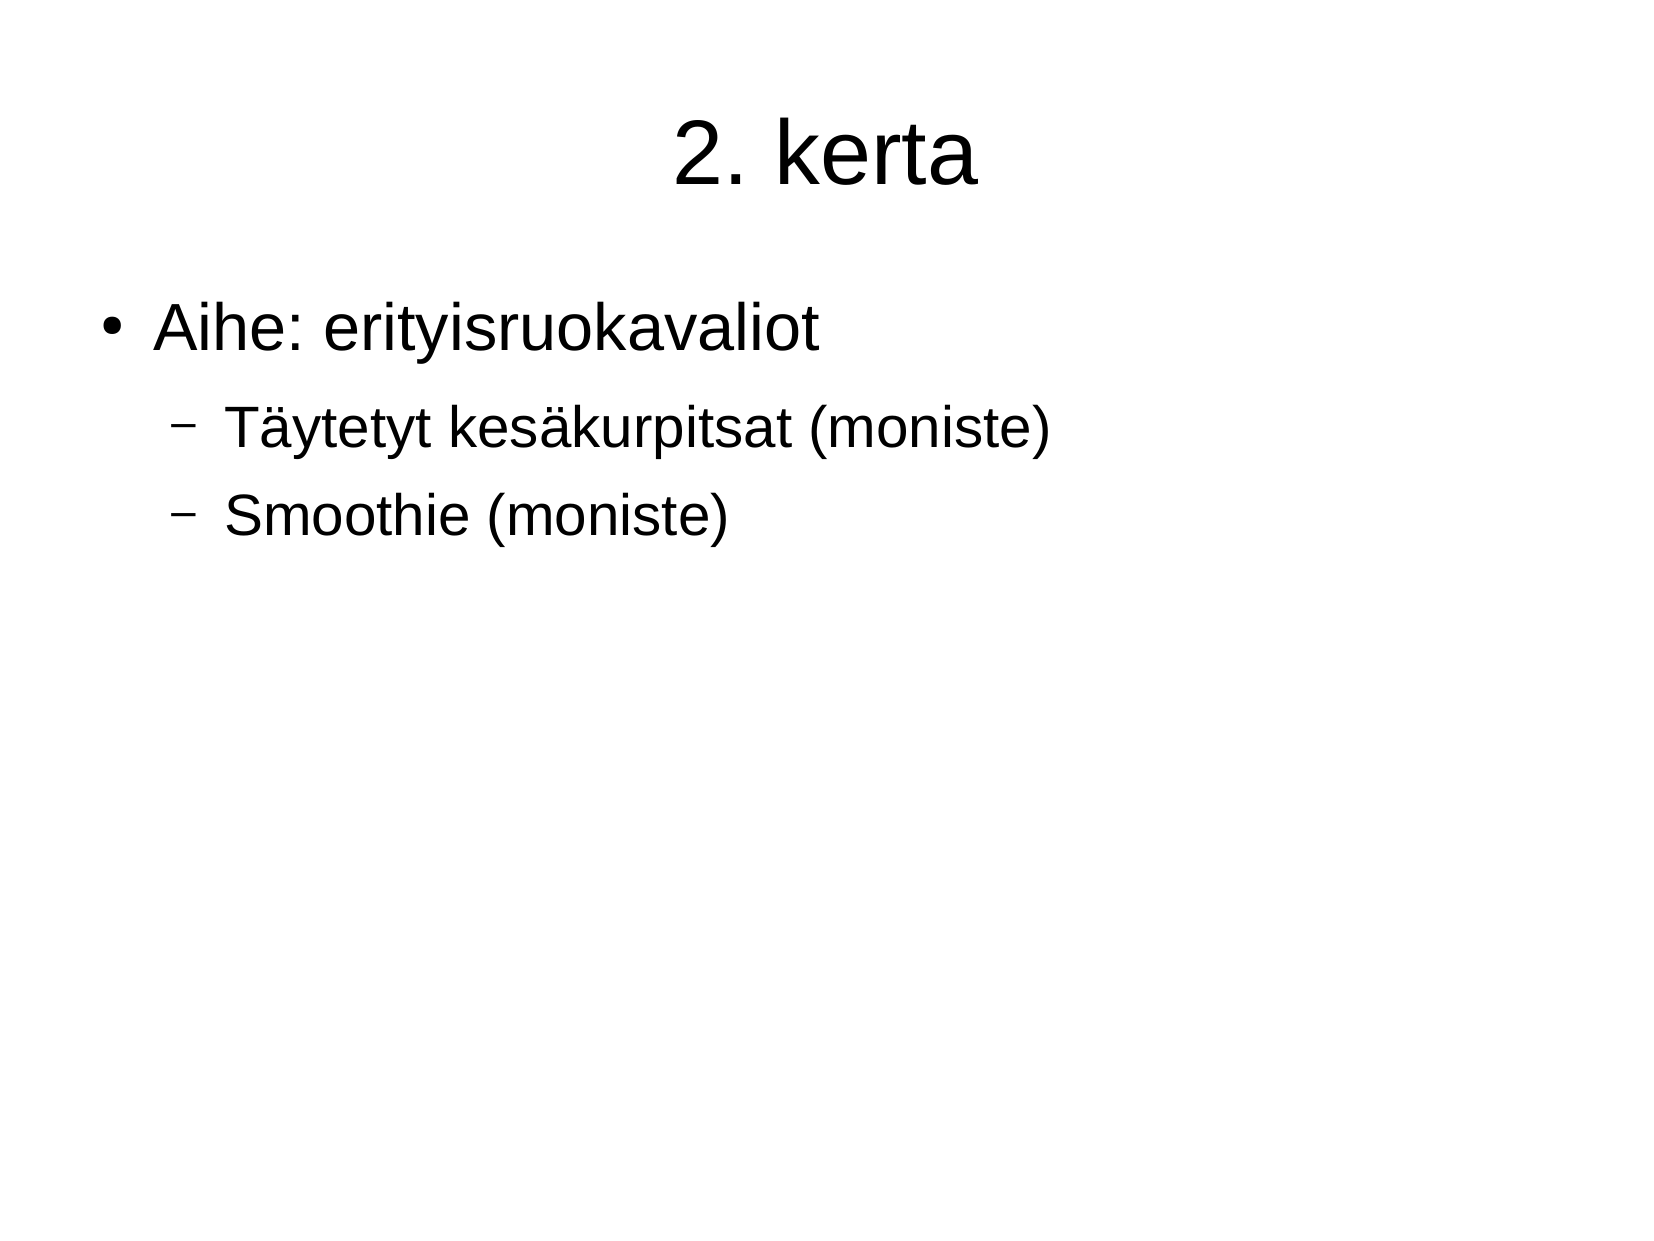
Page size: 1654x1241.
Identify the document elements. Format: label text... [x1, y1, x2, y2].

list Aihe: erityisruokavaliot Täytetyt kesäkurpitsat (moniste) Smoothie (moniste) [82, 290, 1570, 1010]
title 2. kerta [82, 31, 1570, 274]
